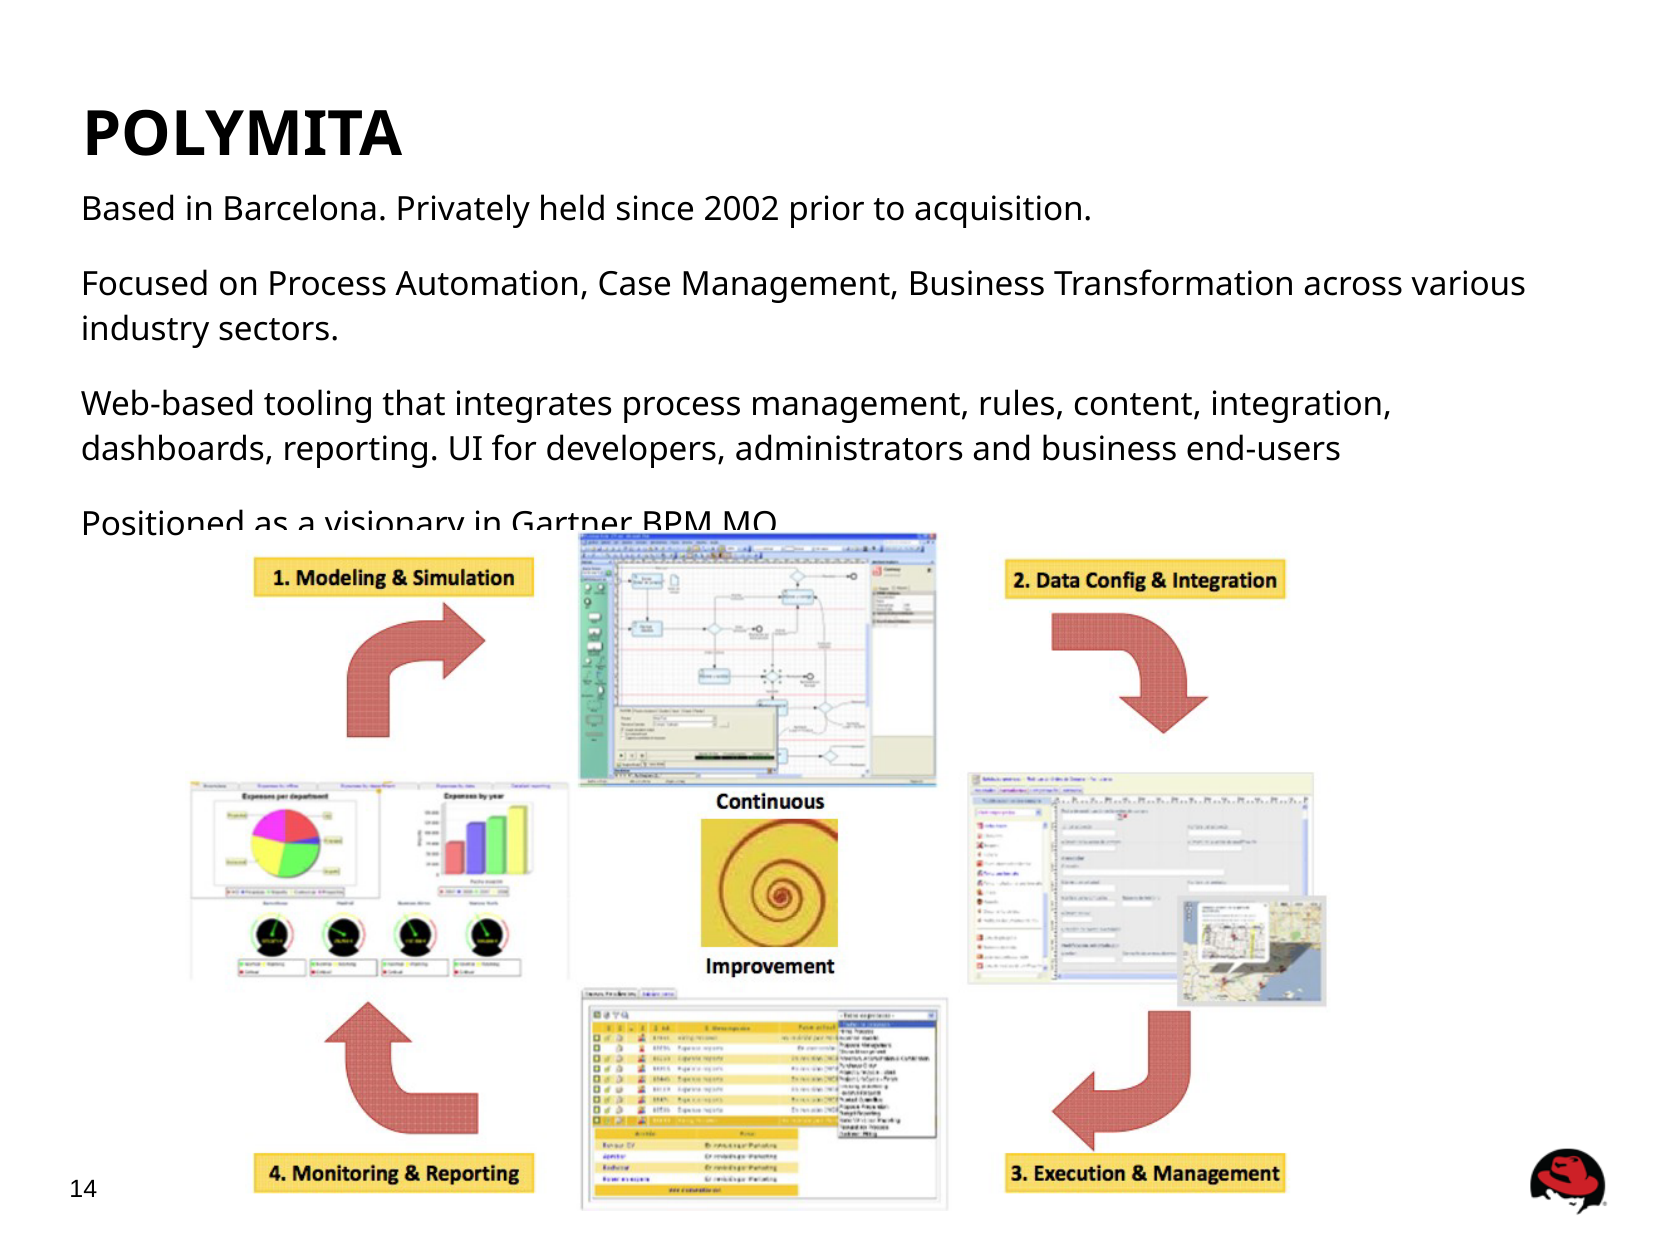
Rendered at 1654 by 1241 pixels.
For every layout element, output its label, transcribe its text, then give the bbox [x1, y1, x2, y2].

title POLYMITA [82, 37, 1571, 226]
picture [1529, 1146, 1613, 1224]
list Based in Barcelona. Privately held since 2002 prior to acquisition. Focused on Process Automation, Case Management, Business Transformation across various industry sectors. Web-based tooling that integrates process management, rules, content, integration, dashboards, reporting. UI for developers, administrators and business end-users Positioned as a visionary in Gartner BPM MQ [80, 185, 1570, 979]
picture [185, 530, 1348, 1211]
